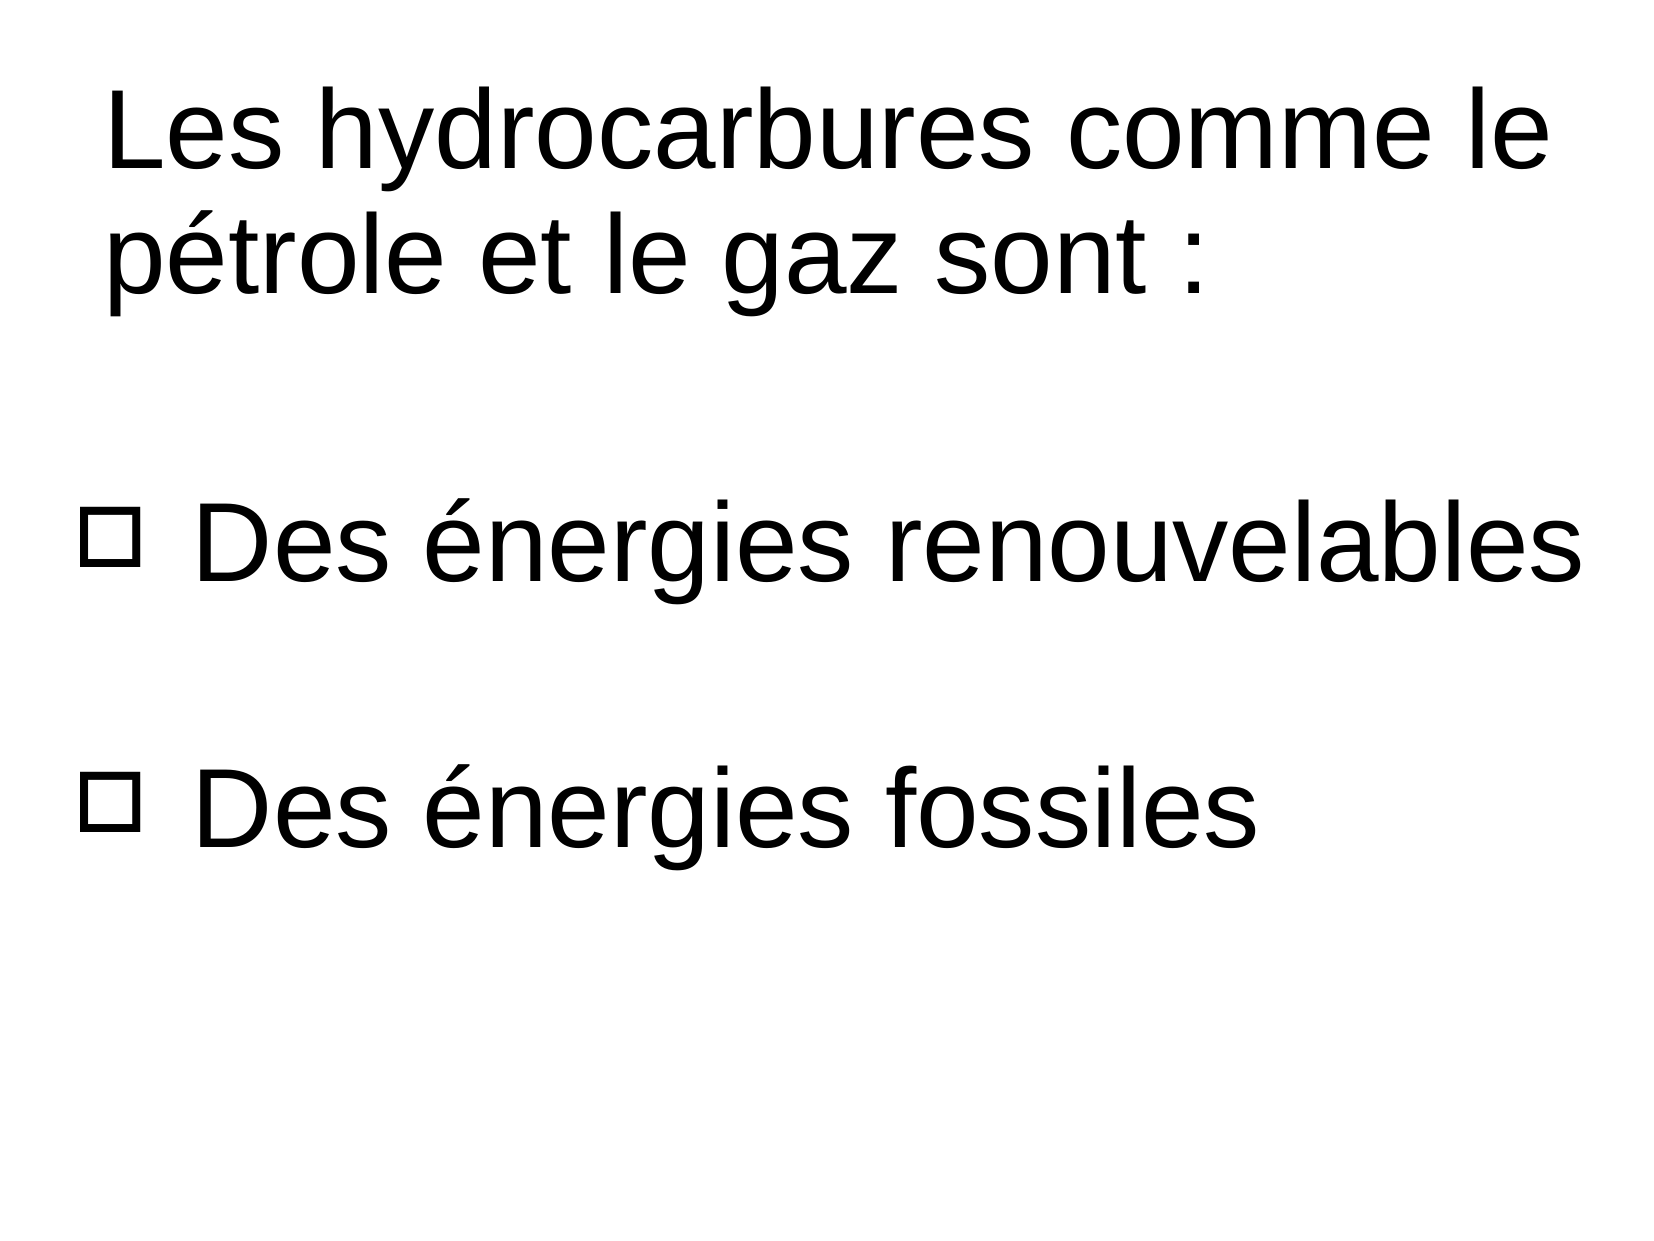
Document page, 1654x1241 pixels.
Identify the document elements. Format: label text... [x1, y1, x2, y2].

text_box Les hydrocarbures comme le pétrole et le gaz sont : [88, 59, 1625, 325]
text_box  [59, 501, 148, 610]
text_box  [59, 767, 148, 875]
text_box Des énergies renouvelables [177, 472, 1625, 613]
text_box Des énergies fossiles [177, 738, 1625, 879]
